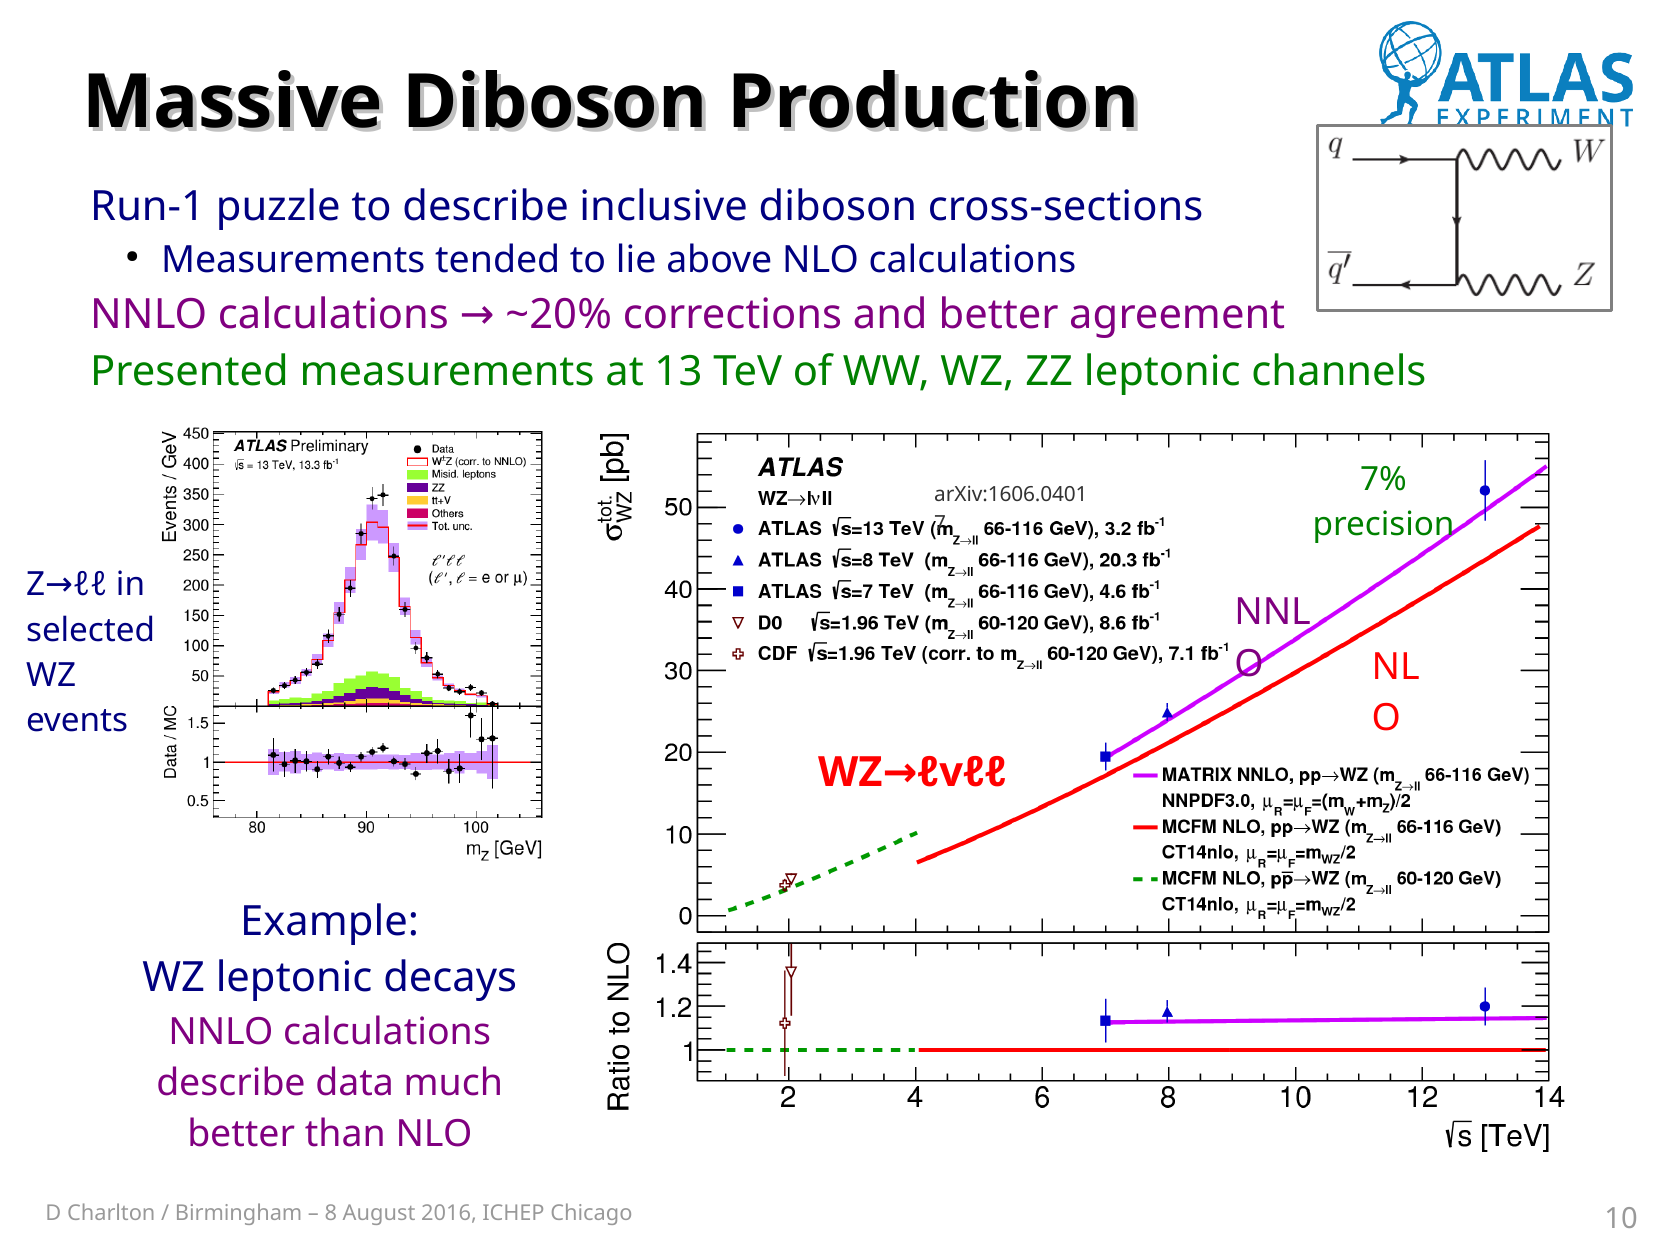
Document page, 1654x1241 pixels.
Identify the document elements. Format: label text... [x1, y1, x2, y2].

picture [153, 422, 554, 866]
text_box WZ→ℓvℓℓ [803, 734, 1065, 799]
text_box NNLO [1219, 577, 1349, 652]
text_box arXiv:1606.04017 [919, 472, 1112, 512]
title Massive Diboson Production [82, 49, 1331, 148]
text_box Z→ℓℓ in selected WZ events [11, 553, 196, 687]
picture [1318, 127, 1610, 310]
picture [583, 404, 1602, 1175]
picture [1379, 21, 1633, 127]
text_box NLO [1356, 631, 1459, 691]
text_box Run-1 puzzle to describe inclusive diboson cross-sections Measurements tended to lie above NLO calculations NNLO calculations → ~20% corrections and better agreement Presented measurements at 13 TeV of WW, WZ, ZZ leptonic channels [75, 168, 1556, 416]
text_box 7% precision [1274, 447, 1493, 502]
text_box Example: WZ leptonic decays NNLO calculations describe data much better than NLO [109, 882, 551, 1131]
